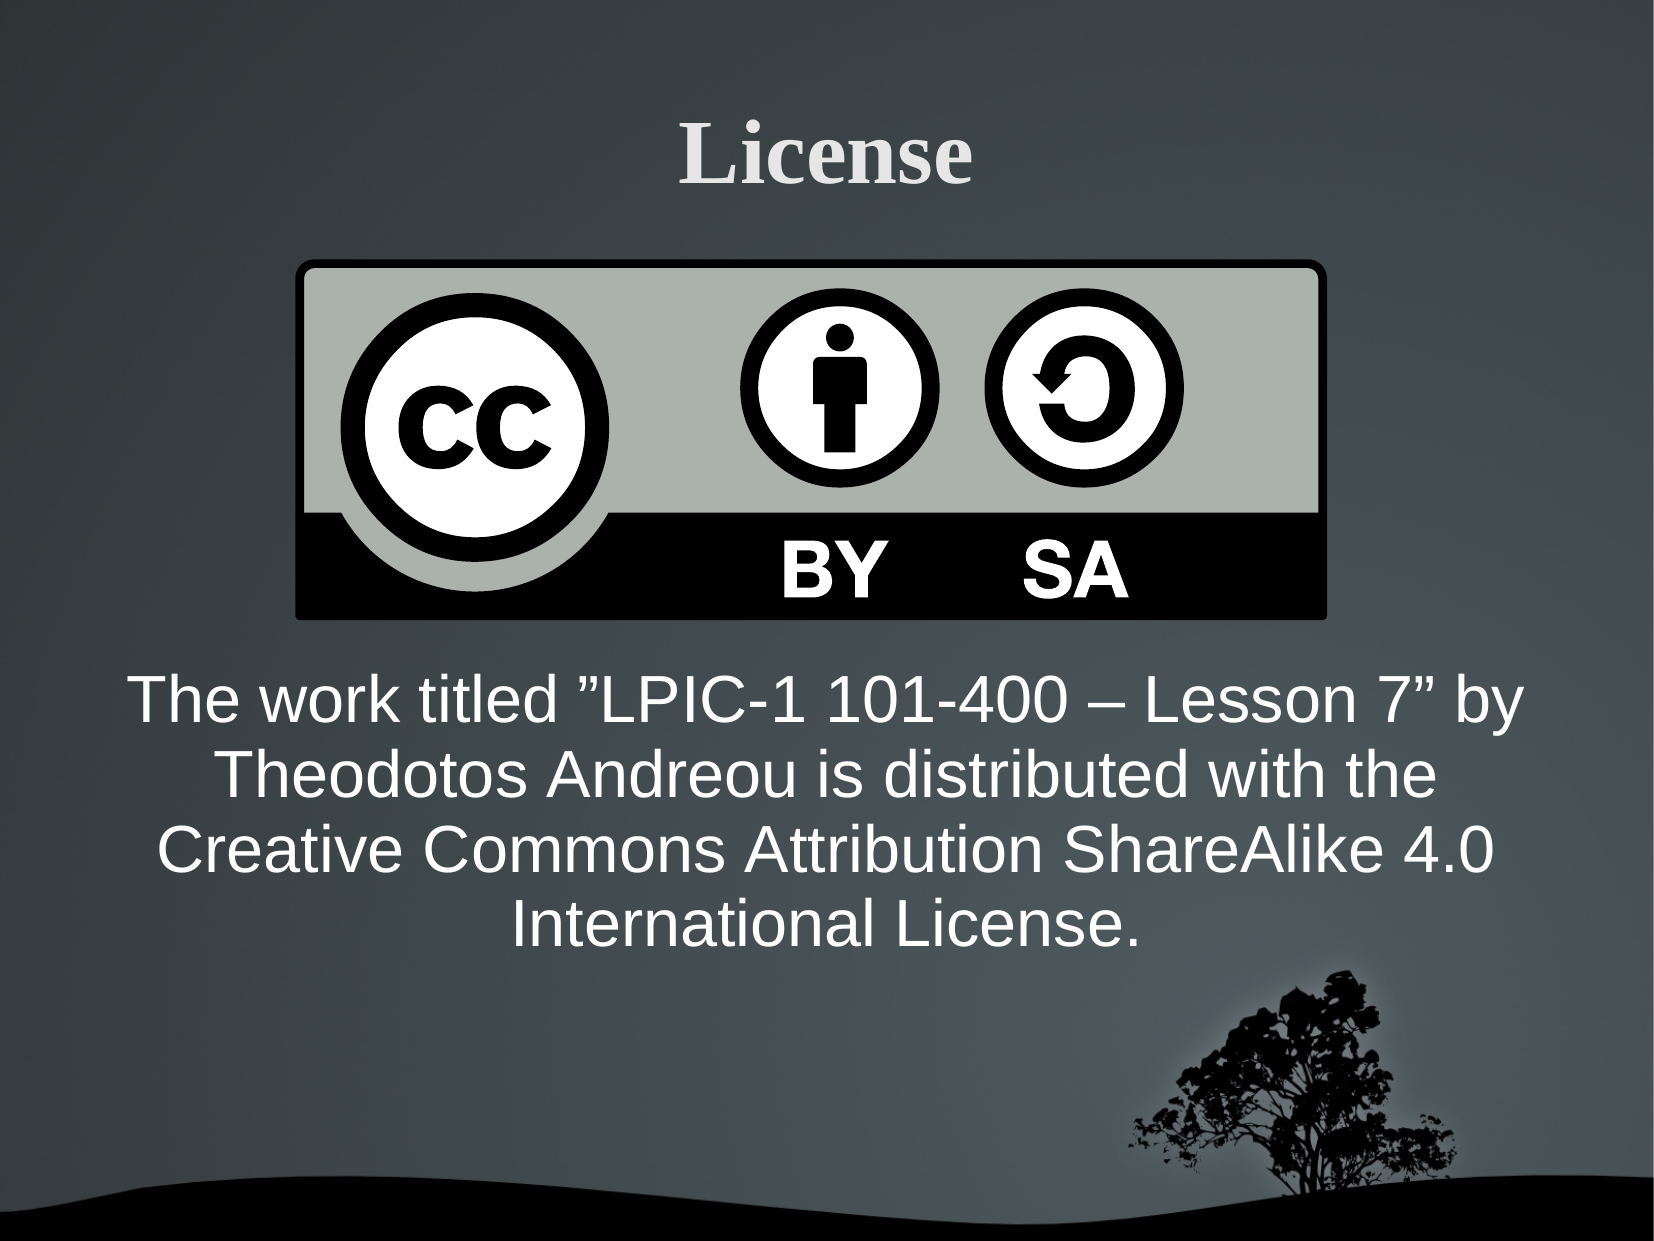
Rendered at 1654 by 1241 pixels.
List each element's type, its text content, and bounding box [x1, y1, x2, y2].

subtitle The work titled ”LPIC-1 101-400 – Lesson 7” by Theodotos Andreou is distributed with the Creative Commons Attribution ShareAlike 4.0 International License. [82, 290, 1571, 1109]
picture [0, 0, 1654, 1241]
title License [82, 49, 1571, 257]
